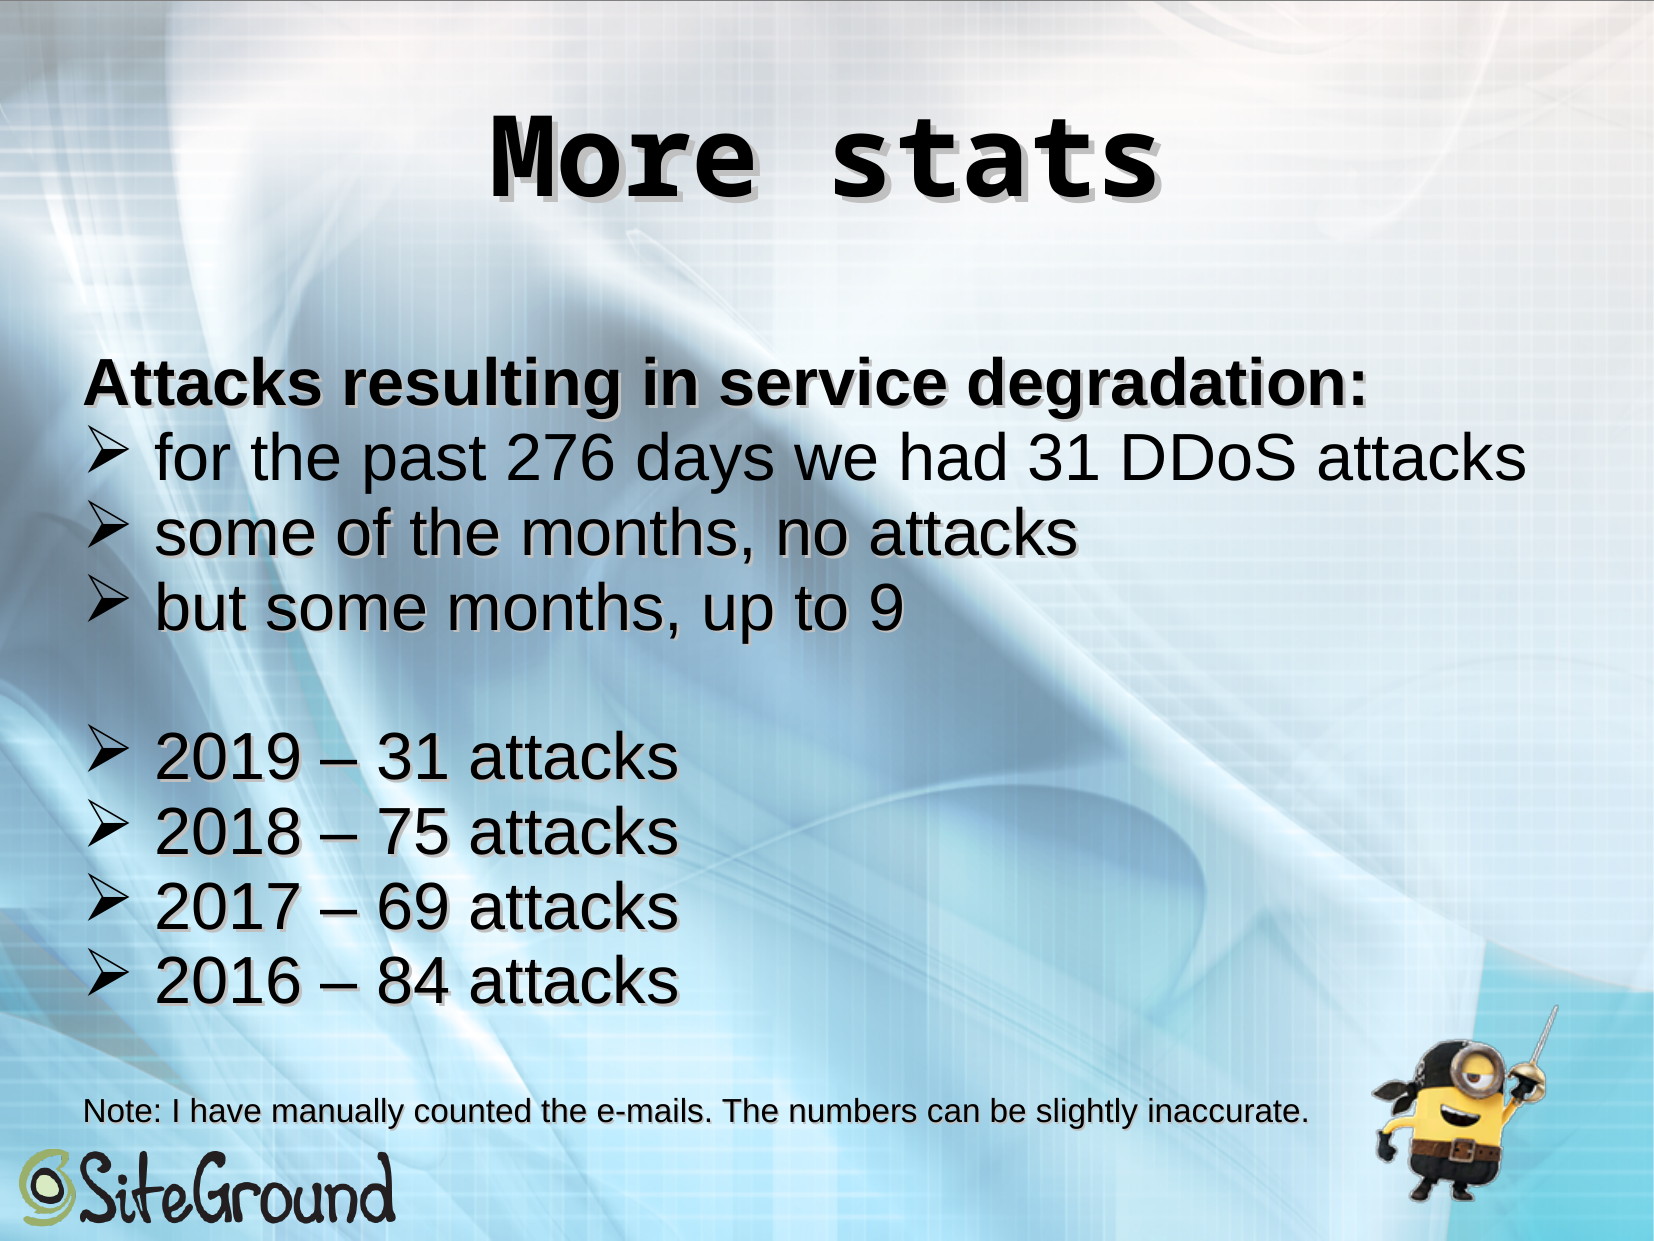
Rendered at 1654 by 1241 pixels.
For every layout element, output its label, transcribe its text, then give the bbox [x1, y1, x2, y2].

title More stats [82, 49, 1571, 257]
picture [1370, 1004, 1571, 1205]
subtitle Attacks resulting in service degradation: for the past 276 days we had 31 DDoS attacks some of the months, no attacks but some months, up to 9 2019 – 31 attacks 2018 – 75 attacks 2017 – 69 attacks 2016 – 84 attacks Note: I have manually counted the e-mails. The numbers can be slightly inaccurate. [82, 290, 1571, 1186]
picture [15, 1145, 396, 1233]
